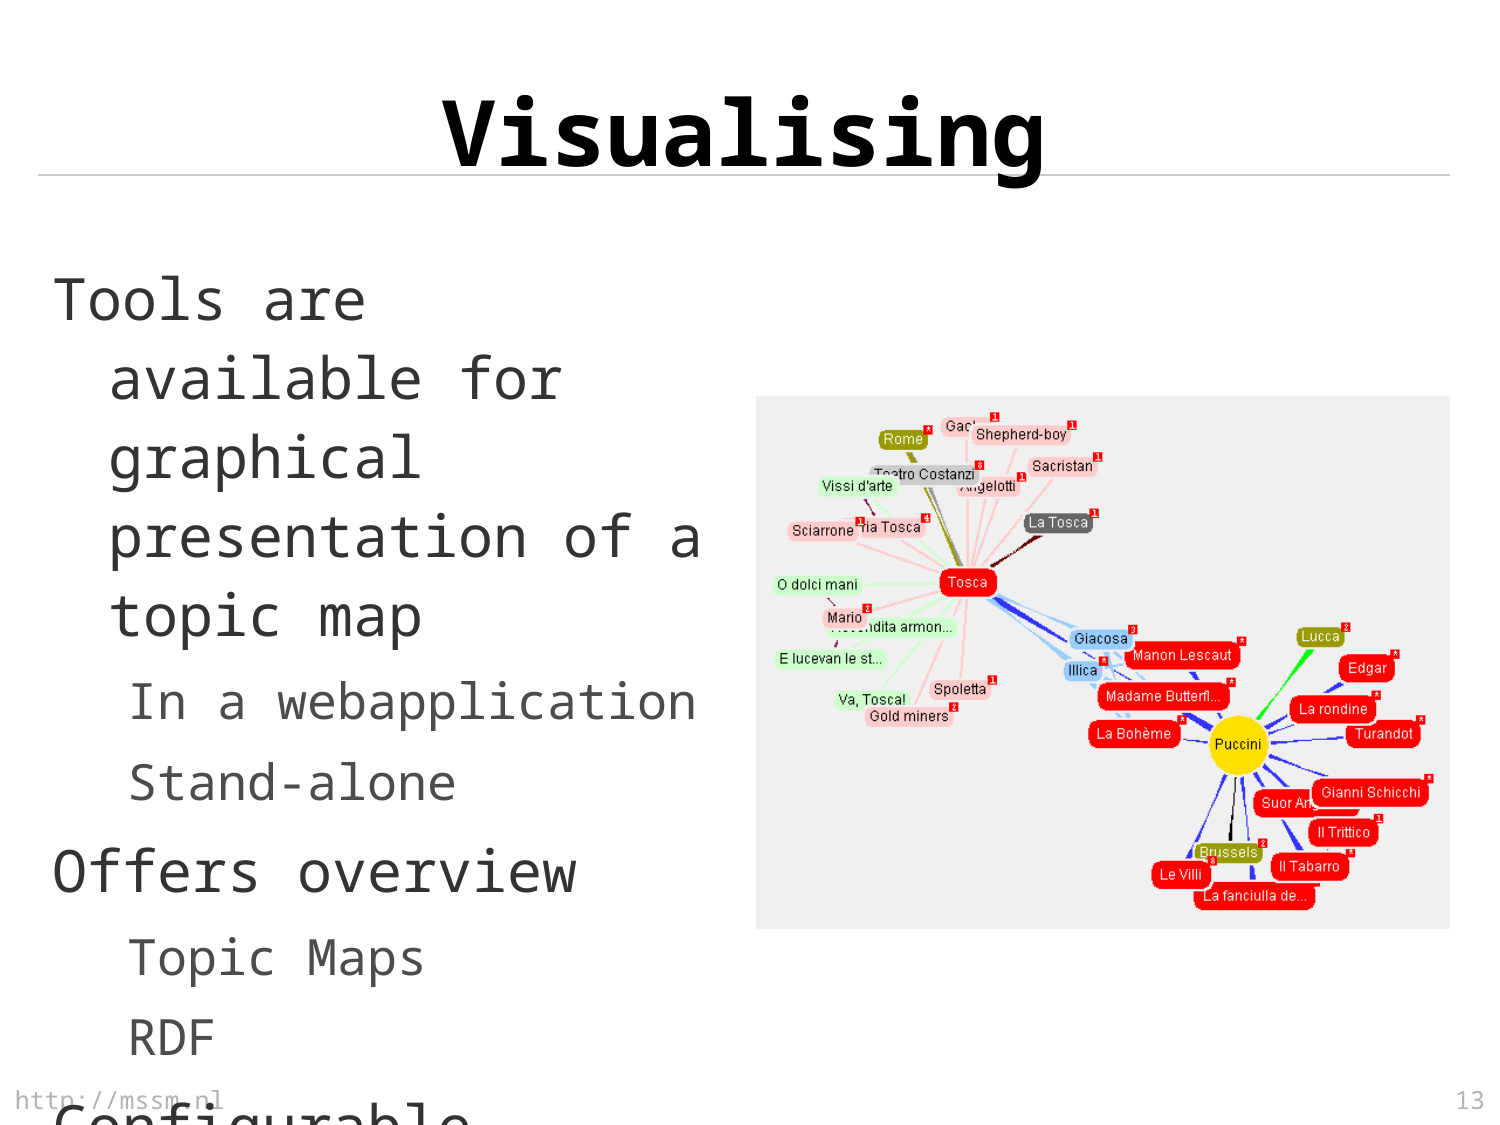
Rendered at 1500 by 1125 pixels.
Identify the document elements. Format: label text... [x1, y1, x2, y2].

list Tools are available for graphical presentation of a topic map In a webapplication Stand-alone Offers overview Topic Maps RDF Configurable Color / Shapes Branching [37, 249, 732, 1080]
title Visualising [37, 37, 1450, 225]
picture [756, 396, 1450, 929]
